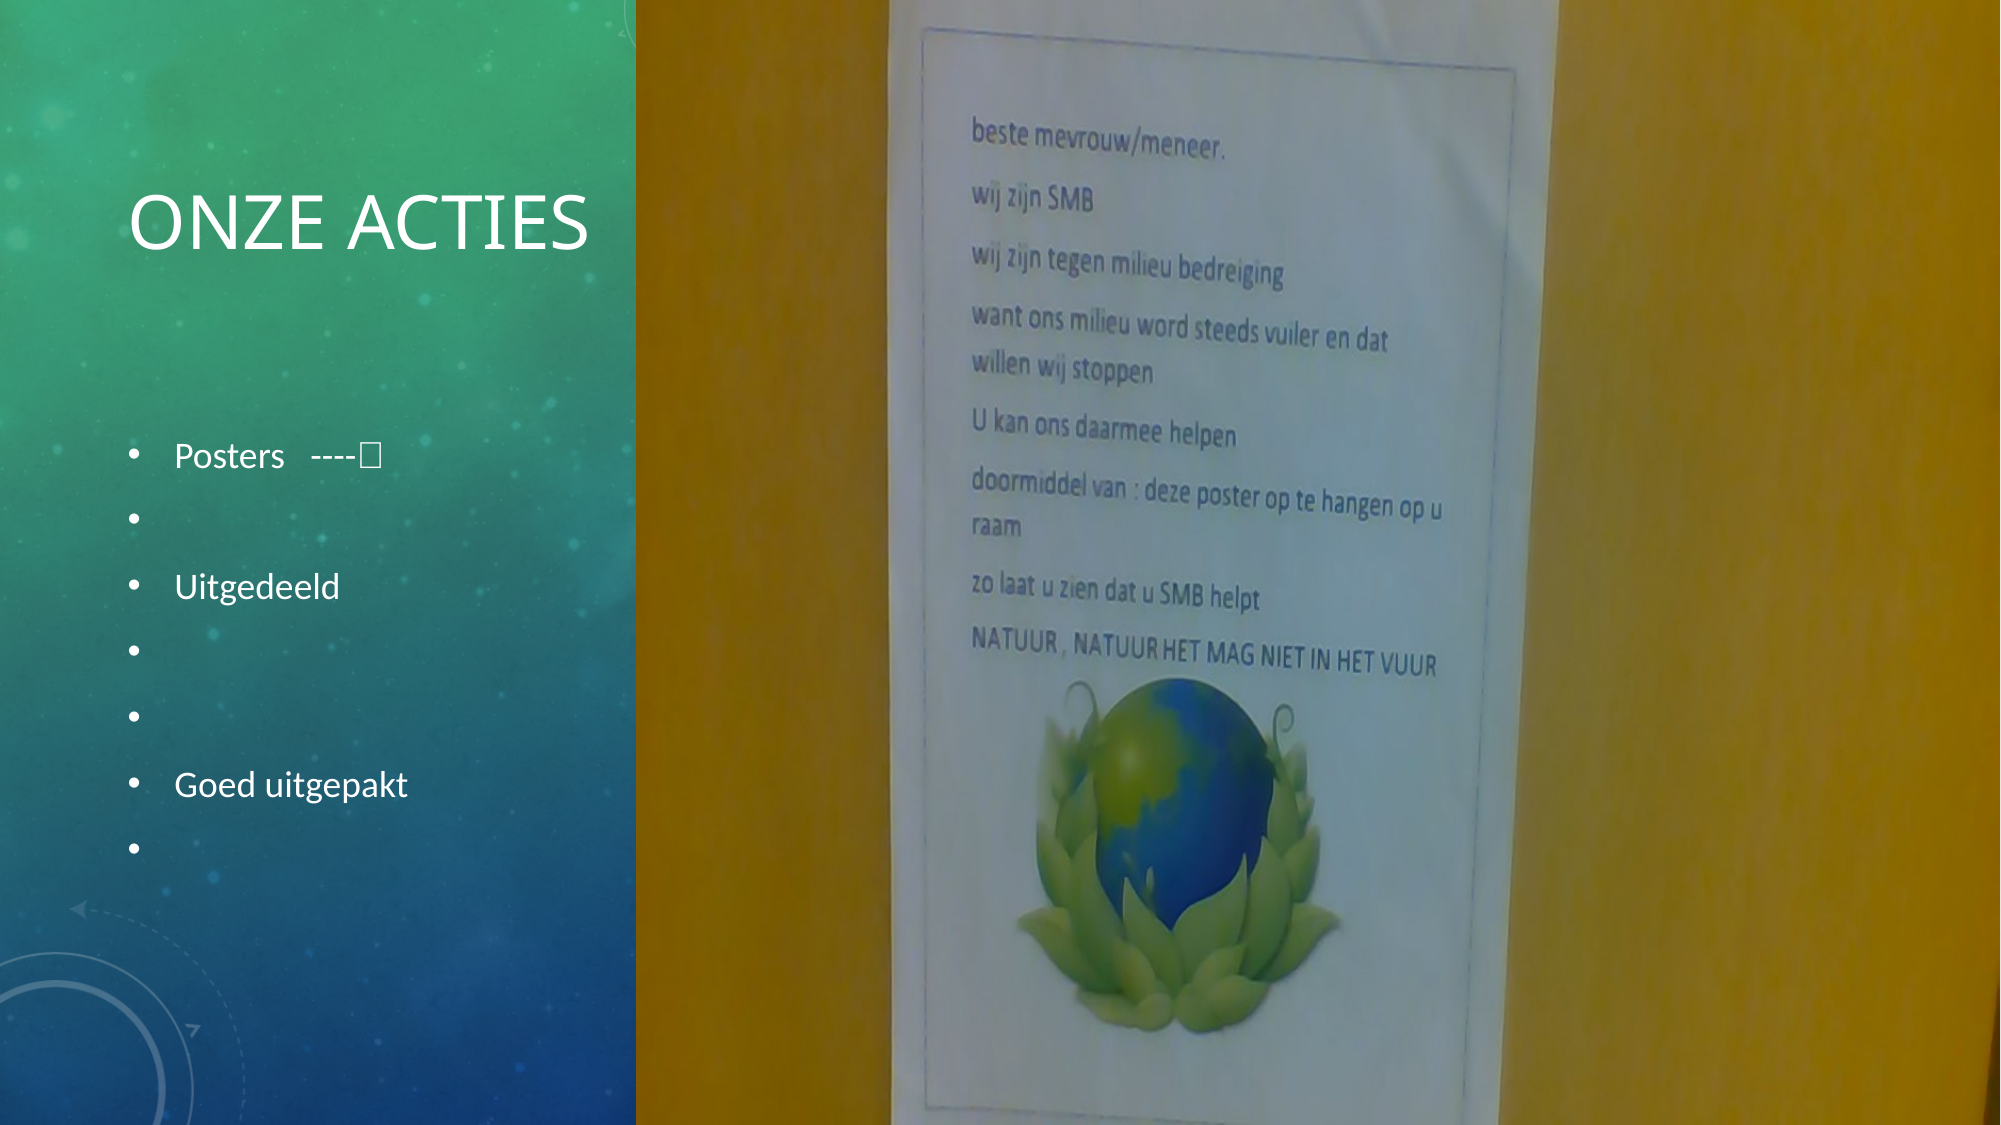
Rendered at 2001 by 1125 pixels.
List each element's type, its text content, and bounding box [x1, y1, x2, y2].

list Posters ---- Uitgedeeld Goed uitgepakt [112, 351, 636, 950]
title Onze acties [112, 99, 636, 339]
picture [636, 0, 2000, 1125]
